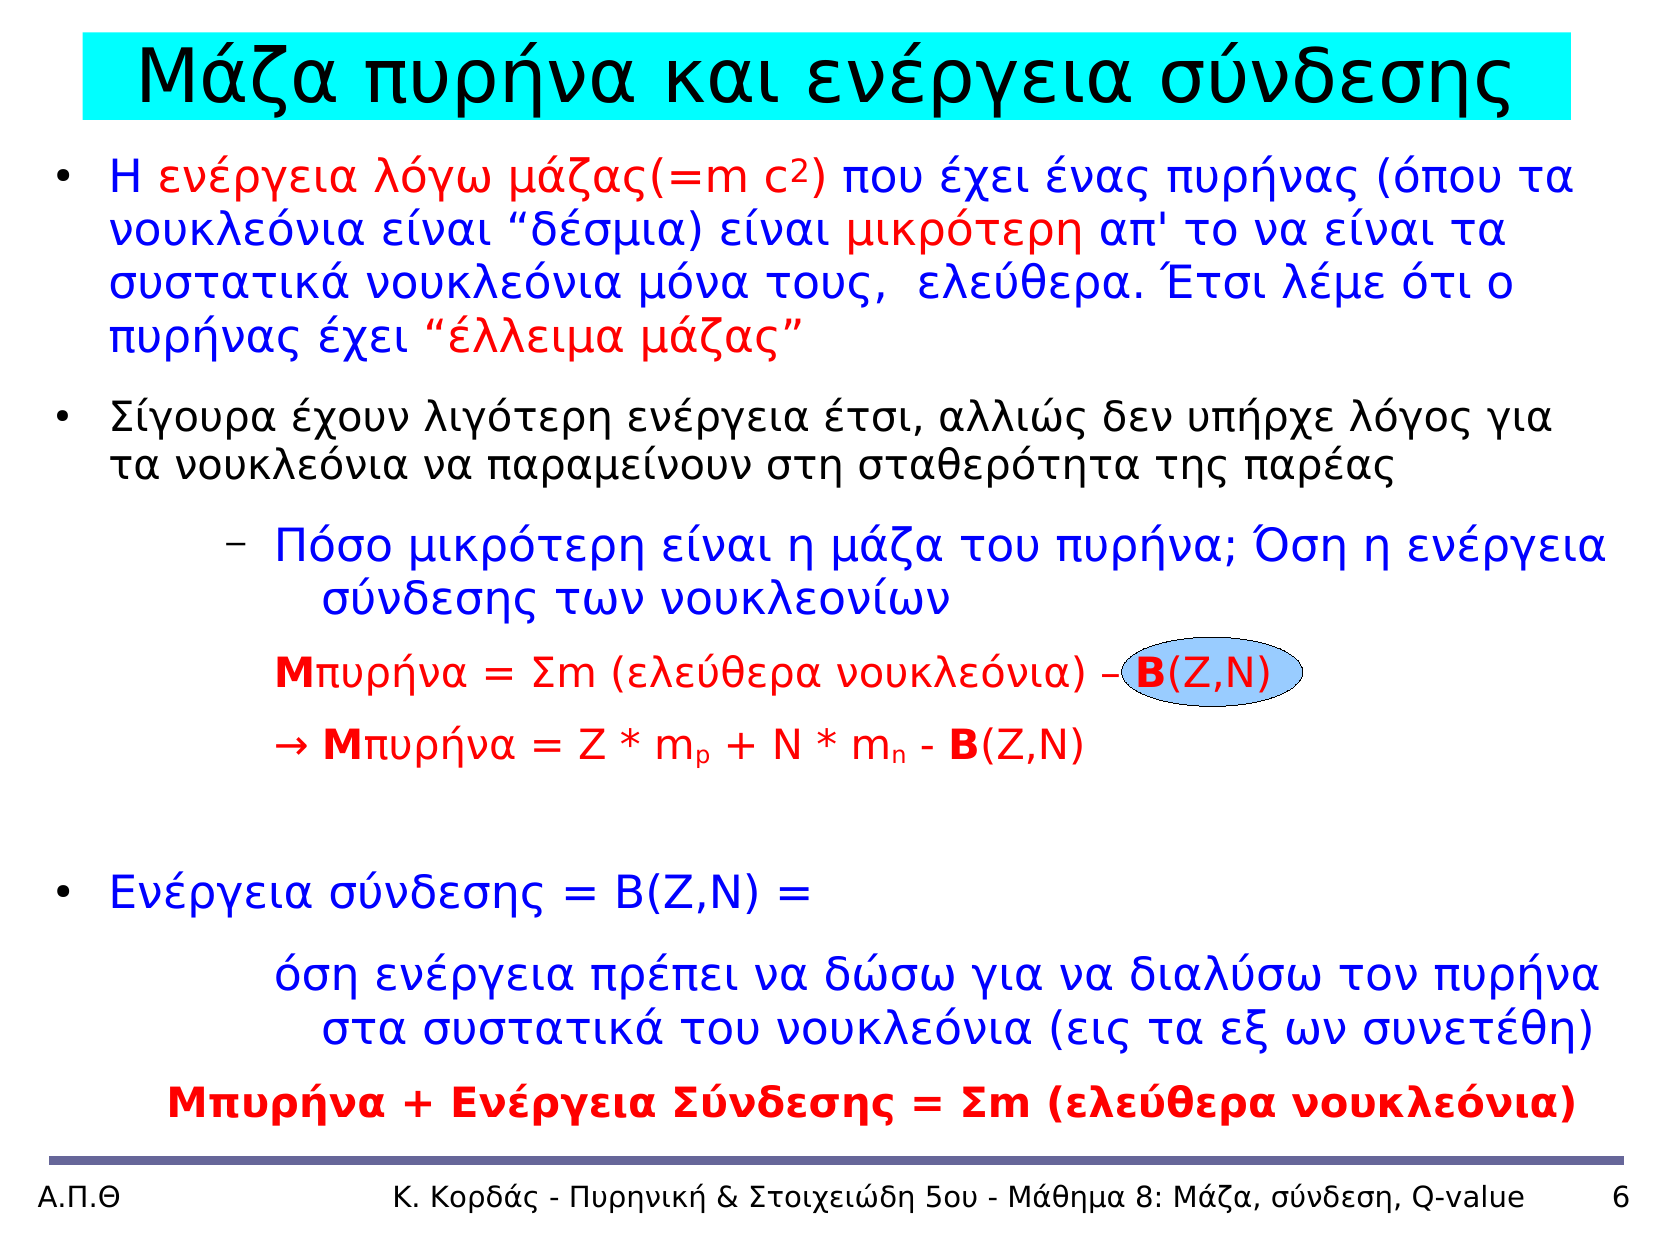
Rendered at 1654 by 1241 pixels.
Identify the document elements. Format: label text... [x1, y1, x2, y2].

title Mάζα πυρήνα και ενέργεια σύνδεσης [82, 32, 1571, 120]
list Η ενέργεια λόγω μάζας(=m c2) που έχει ένας πυρήνας (όπου τα νουκλεόνια είναι “δέσμια) είναι μικρότερη απ' το να είναι τα συστατικά νουκλεόνια μόνα τους, ελεύθερα. Έτσι λέμε ότι ο πυρήνας έχει “έλλειμα μάζας” Σίγουρα έχουν λιγότερη ενέργεια έτσι, αλλιώς δεν υπήρχε λόγος για τα νουκλεόνια να παραμείνουν στη σταθερότητα της παρέας Πόσο μικρότερη είναι η μάζα του πυρήνα; Όση η ενέργεια σύνδεσης των νουκλεονίων Μπυρήνα = Σm (ελεύθερα νουκλεόνια) – Β(Ζ,Ν) → Mπυρήνα = Z * mp + N * mn - Β(Ζ,Ν) Ενέργεια σύνδεσης = Β(Ζ,Ν) = όση ενέργεια πρέπει να δώσω για να διαλύσω τον πυρήνα στα συστατικά του νουκλεόνια (εις τα εξ ων συνετέθη) Μπυρήνα + Ενέργεια Σύνδεσης = Σm (ελεύθερα νουκλεόνια) [37, 150, 1613, 1166]
